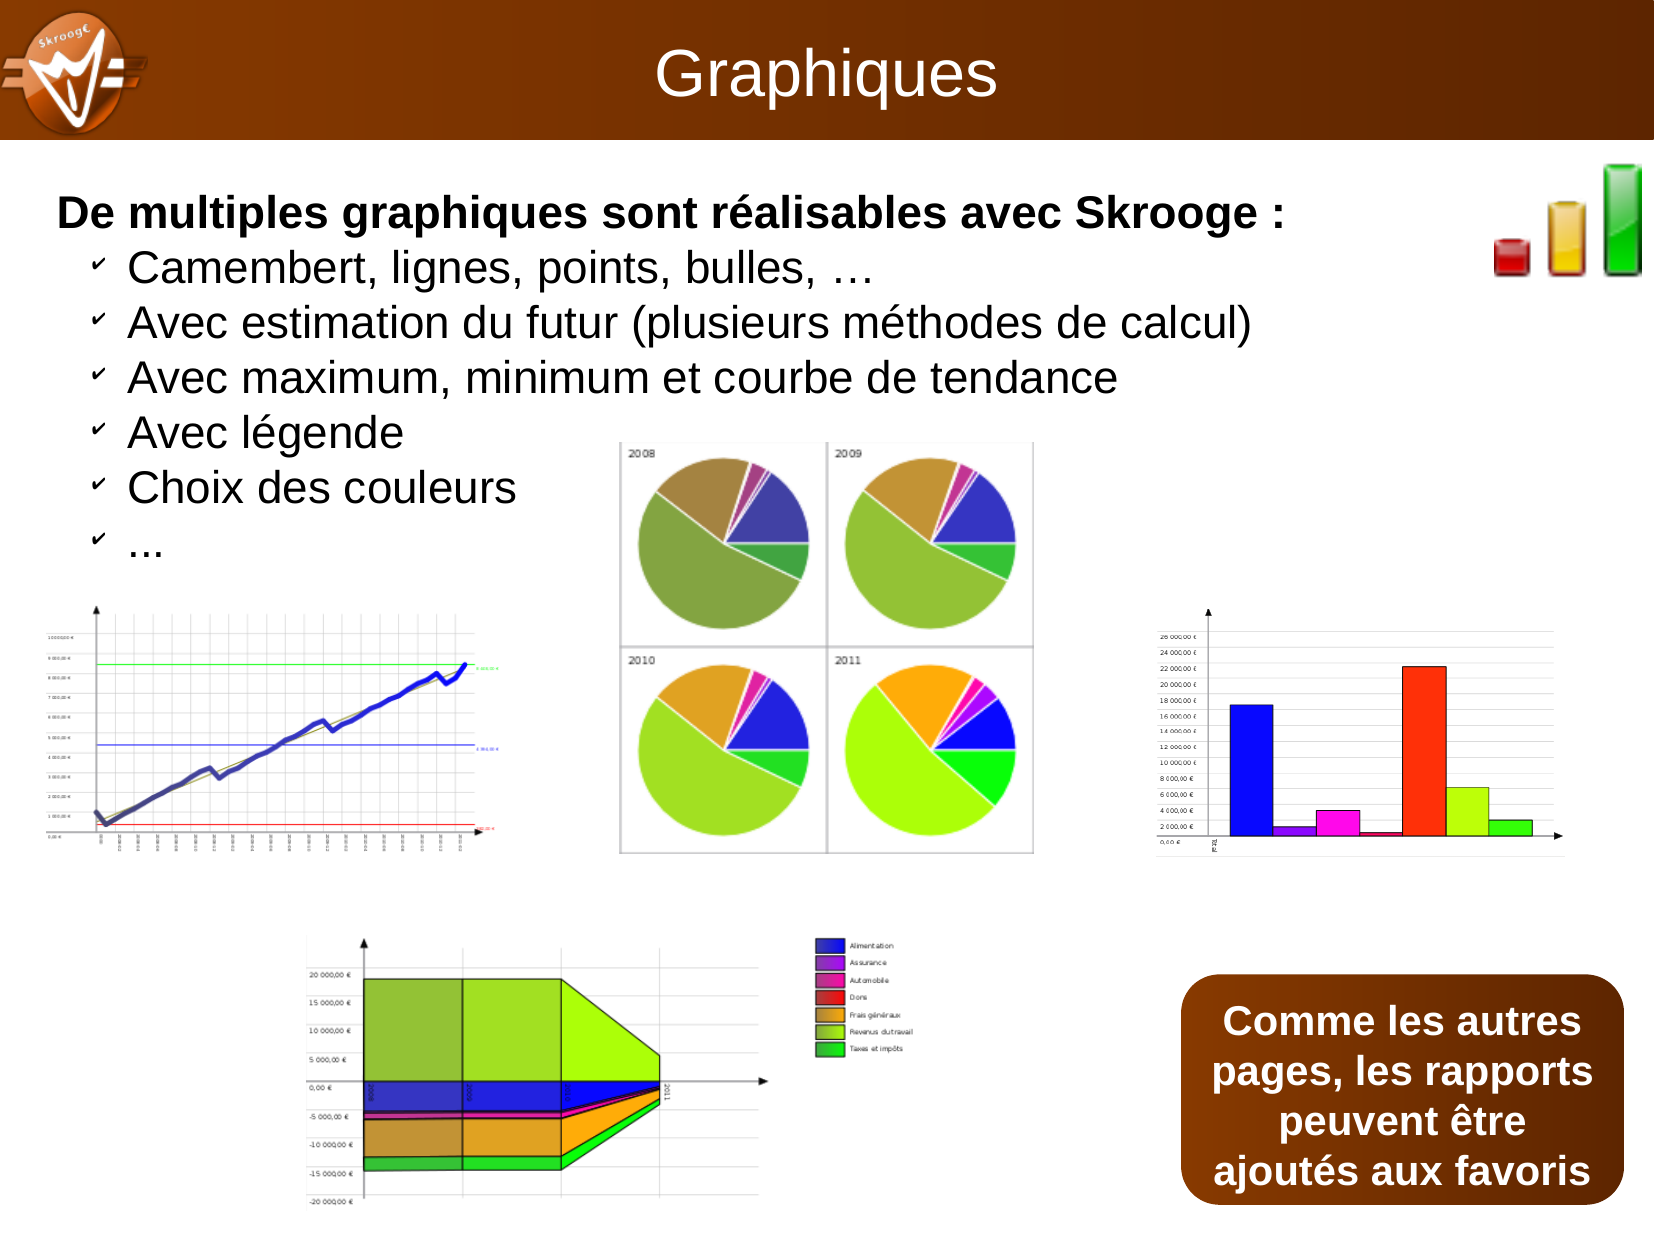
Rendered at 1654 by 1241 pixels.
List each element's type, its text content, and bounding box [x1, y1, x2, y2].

title Graphiques [148, 0, 1654, 140]
picture [46, 603, 502, 857]
picture [619, 442, 1034, 854]
picture [306, 935, 916, 1211]
text_box Comme les autres pages, les rapports peuvent être ajoutés aux favoris [1181, 974, 1625, 1205]
picture [0, 0, 148, 148]
picture [1494, 147, 1642, 296]
text_box De multiples graphiques sont réalisables avec Skrooge : Camembert, lignes, points, bulles, … Avec estimation du futur (plusieurs méthodes de calcul) Avec maximum, minimum et courbe de tendance Avec légende Choix des couleurs ... [41, 174, 1530, 575]
picture [1156, 609, 1565, 857]
